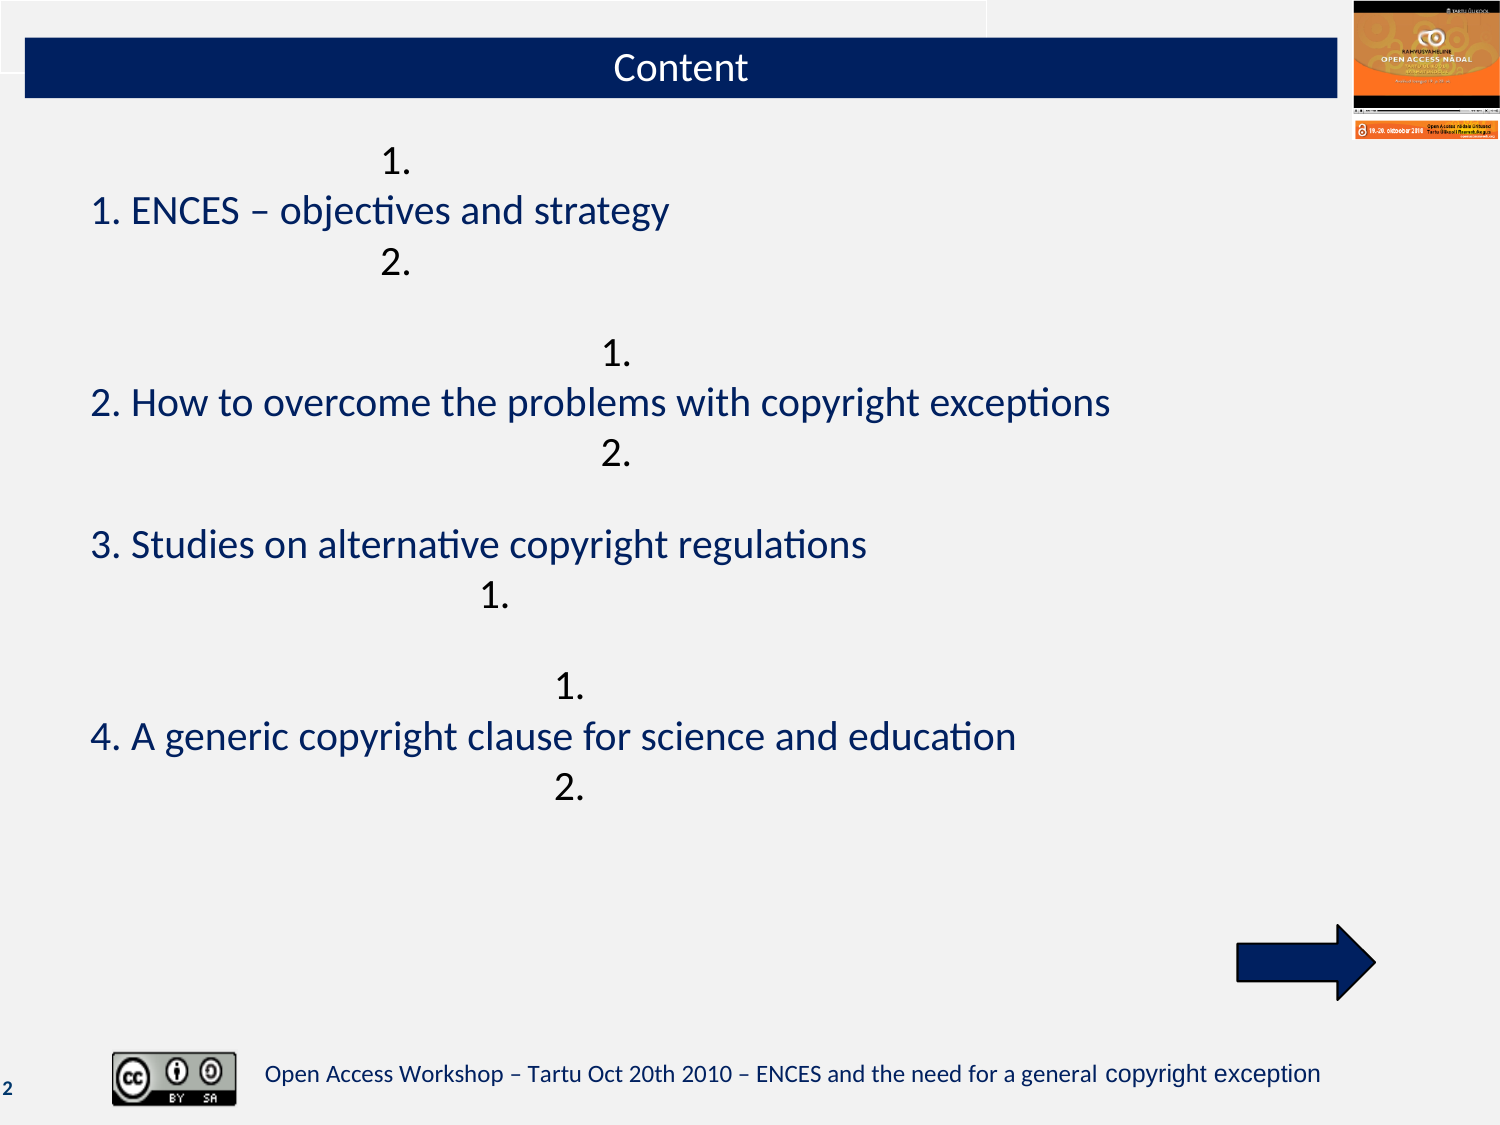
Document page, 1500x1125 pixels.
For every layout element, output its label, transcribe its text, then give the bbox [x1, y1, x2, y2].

text_box 2. How to overcome the problems with copyright exceptions [75, 316, 1313, 484]
text_box [1237, 924, 1376, 1001]
text_box 1. ENCES – objectives and strategy [75, 125, 1313, 292]
text_box 4. A generic copyright clause for science and education [75, 650, 1313, 817]
text_box Content [24, 37, 1338, 99]
text_box 3. Studies on alternative copyright regulations [75, 508, 1313, 625]
